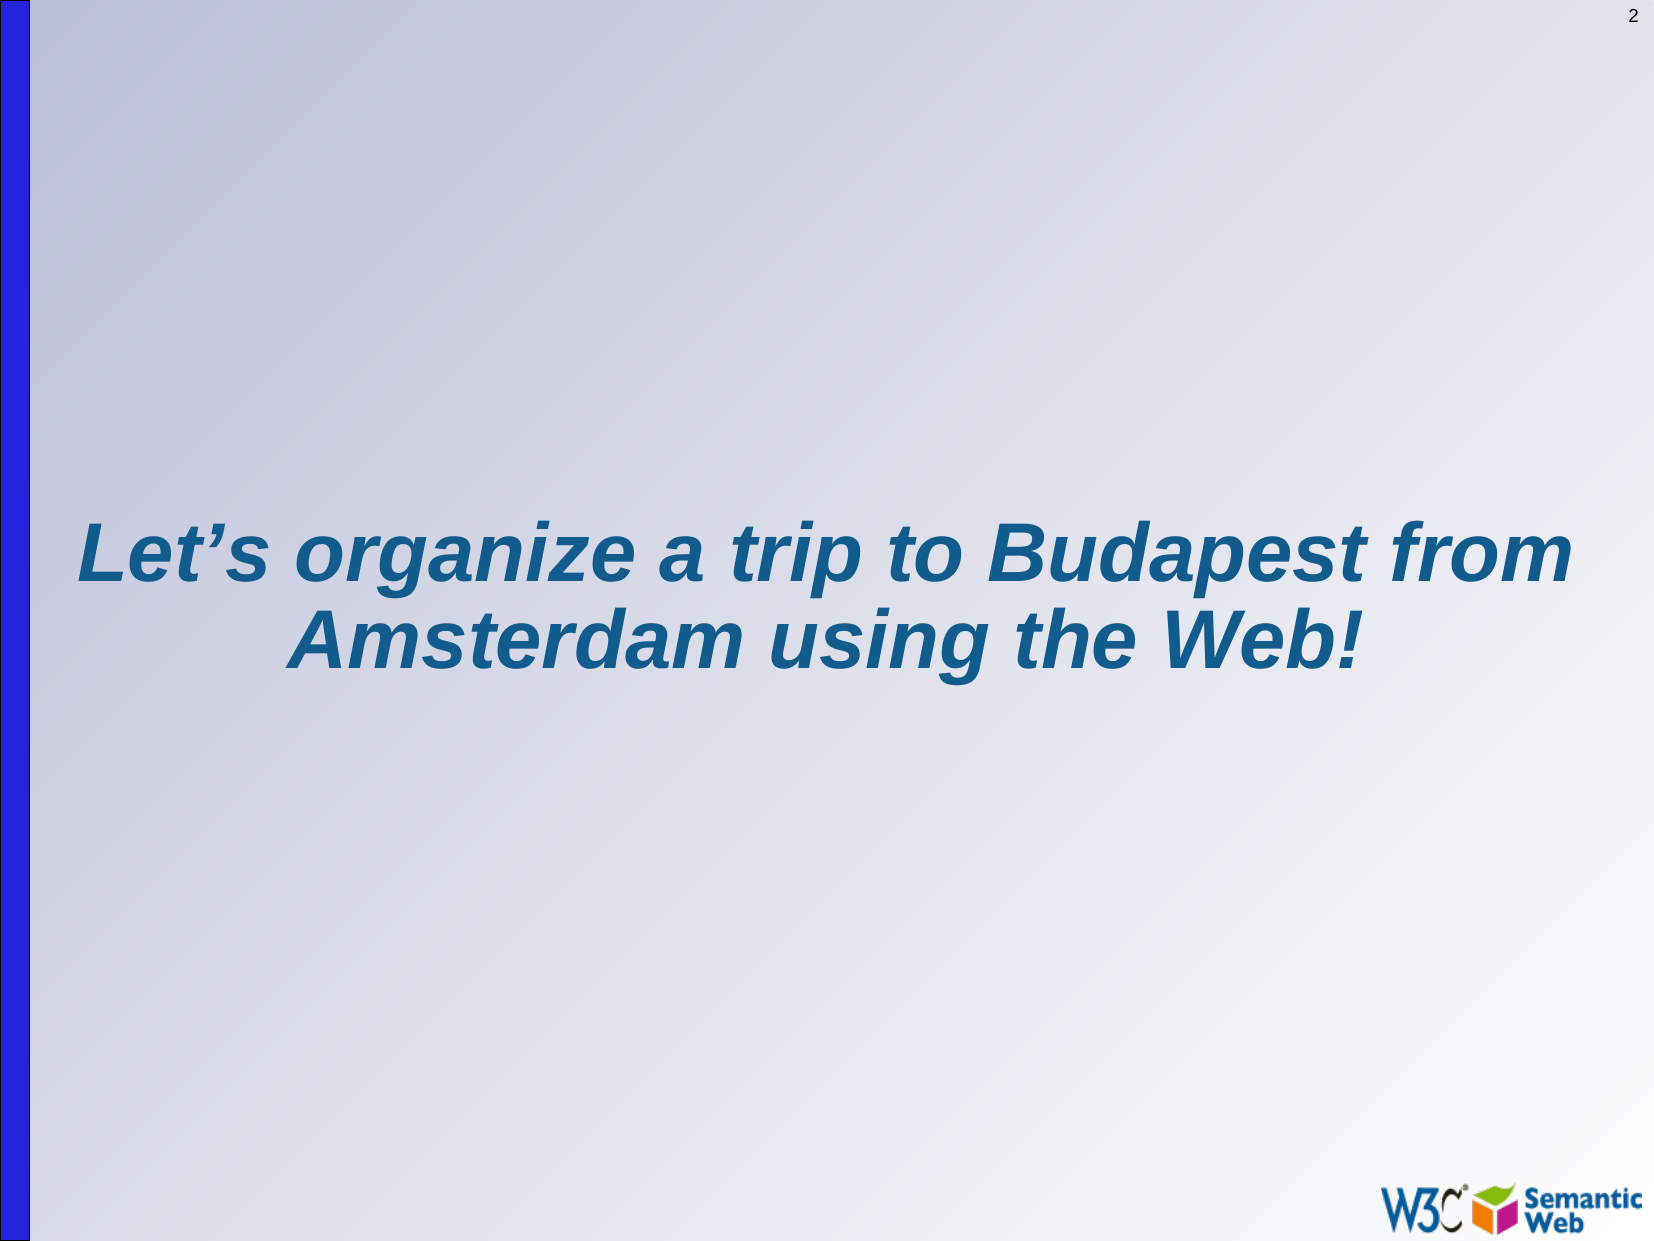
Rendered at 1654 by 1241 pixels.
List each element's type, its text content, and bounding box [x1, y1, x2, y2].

picture [1381, 1181, 1642, 1235]
title Let’s organize a trip to Budapest from Amsterdam using the Web! [29, 507, 1624, 689]
